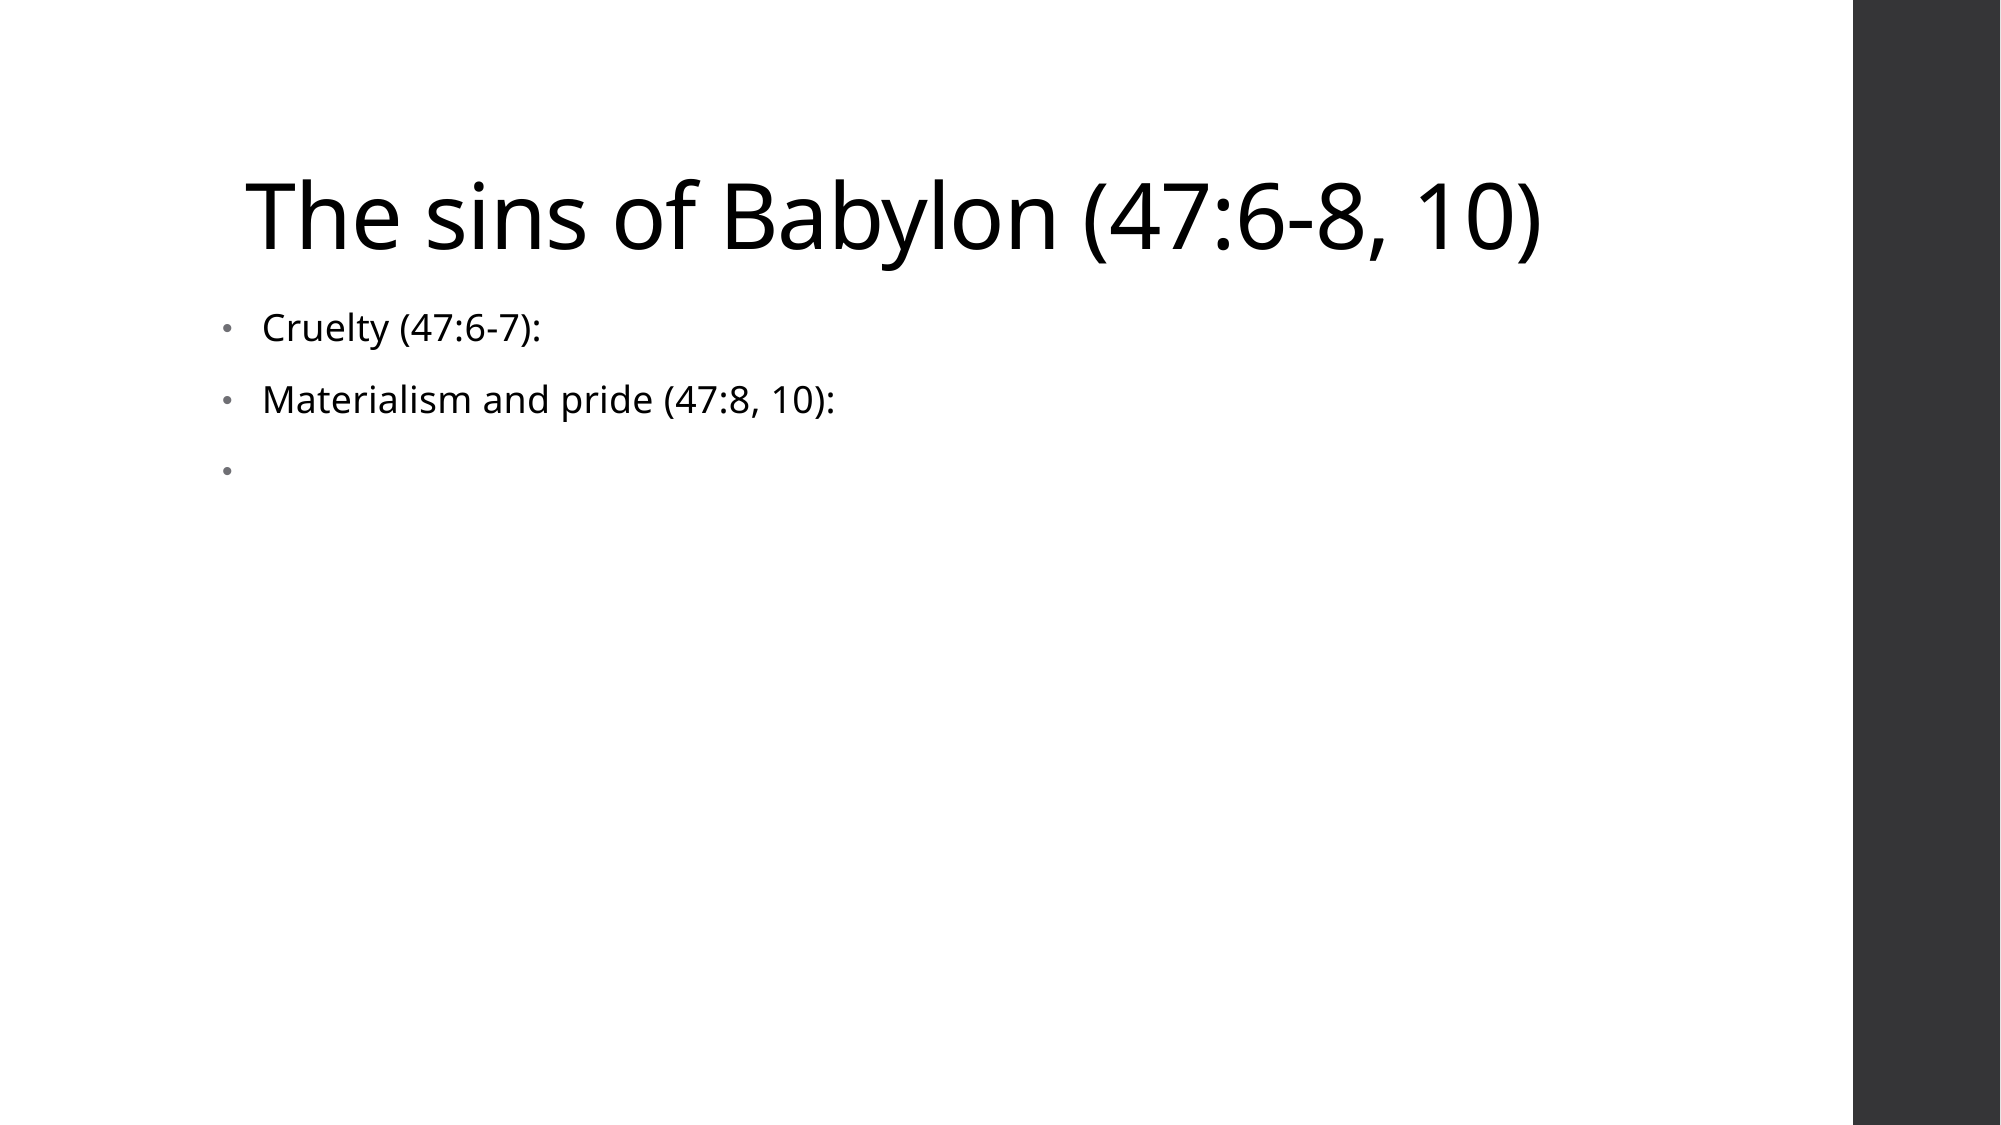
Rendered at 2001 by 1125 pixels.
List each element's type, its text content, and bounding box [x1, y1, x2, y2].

list Cruelty (47:6-7): Materialism and pride (47:8, 10): [206, 299, 1617, 1014]
title The sins of Babylon (47:6-8, 10) [206, 60, 1797, 278]
